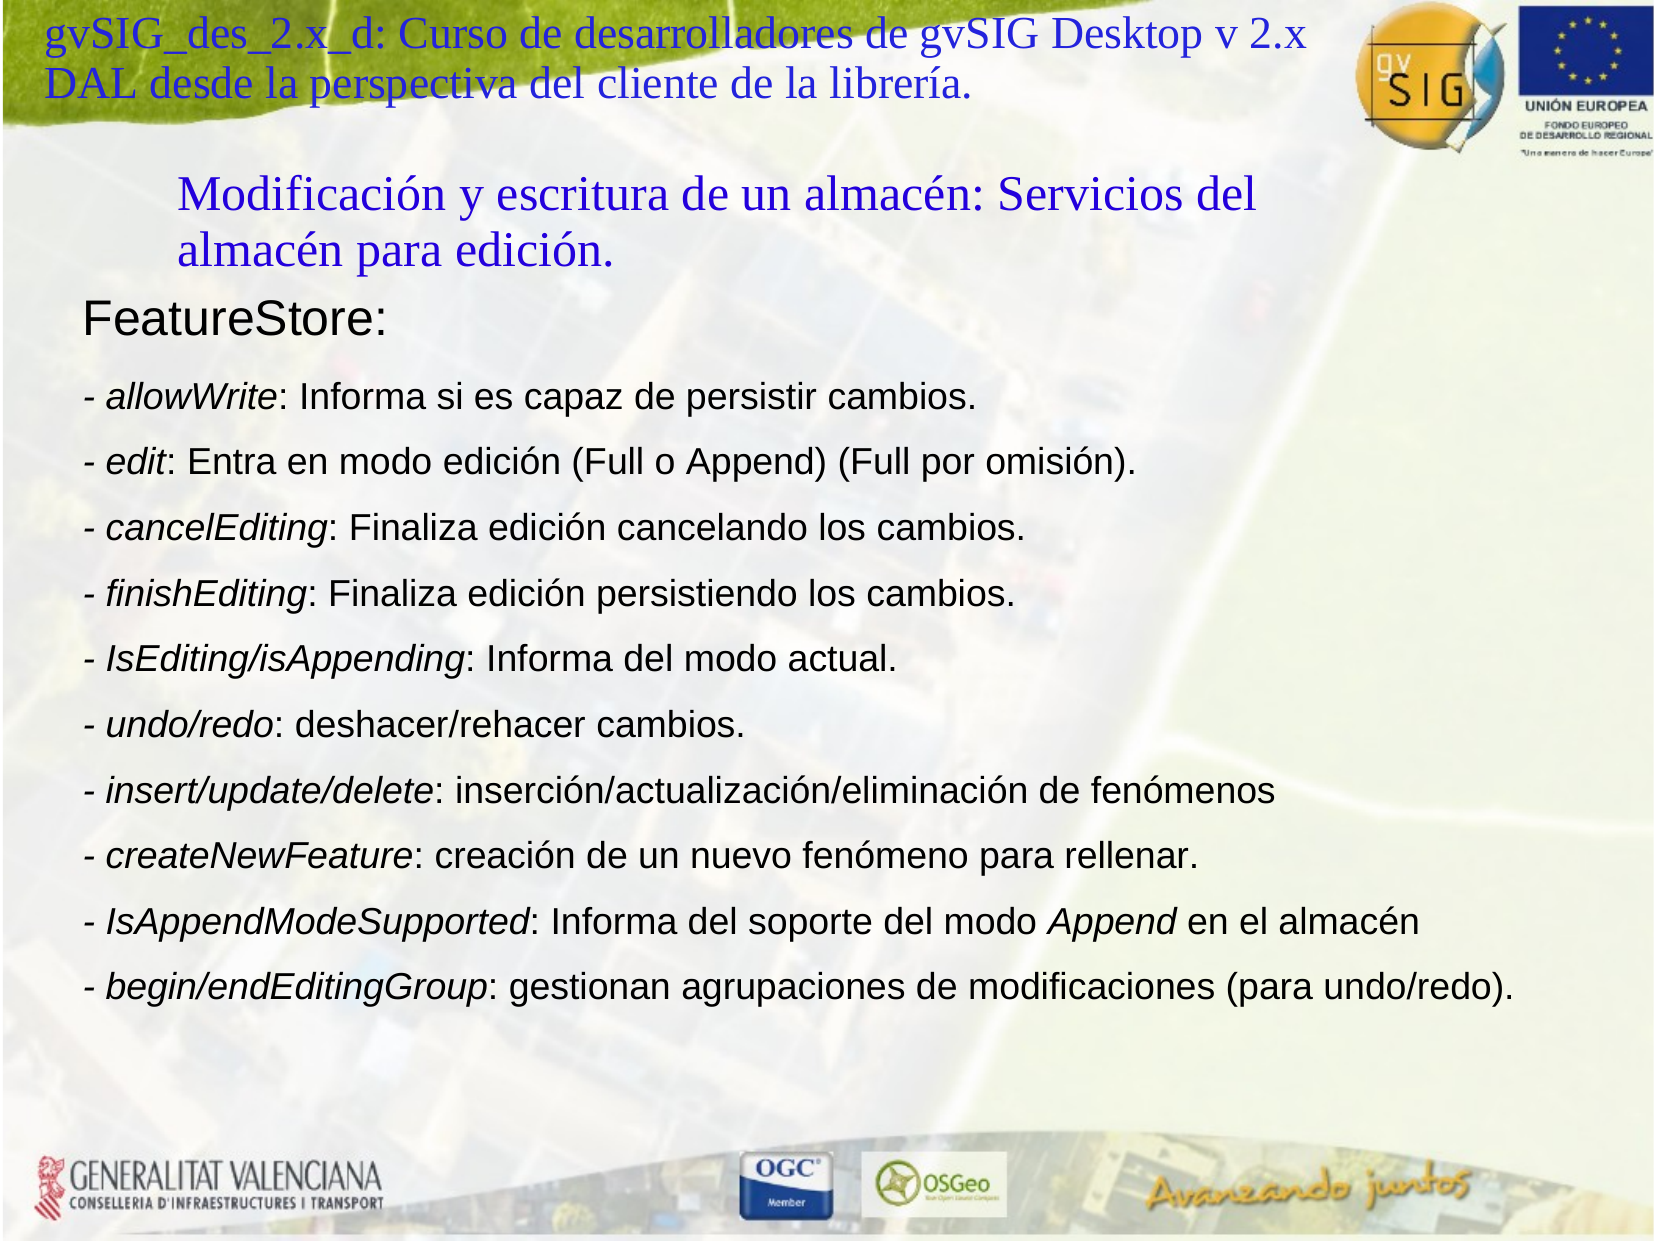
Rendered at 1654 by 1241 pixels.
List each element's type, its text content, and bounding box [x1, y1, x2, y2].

picture [2, 0, 1654, 1241]
list FeatureStore: - allowWrite: Informa si es capaz de persistir cambios. - edit: Entra en modo edición (Full o Append) (Full por omisión). - cancelEditing: Finaliza edición cancelando los cambios. - finishEditing: Finaliza edición persistiendo los cambios. - IsEditing/isAppending: Informa del modo actual. - undo/redo: deshacer/rehacer cambios. - insert/update/delete: inserción/actualización/eliminación de fenómenos - createNewFeature: creación de un nuevo fenómeno para rellenar. - IsAppendModeSupported: Informa del soporte del modo Append en el almacén - begin/endEditingGroup: gestionan agrupaciones de modificaciones (para undo/redo). [82, 290, 1571, 1009]
title Modificación y escritura de un almacén: Servicios del almacén para edición. [177, 88, 1329, 290]
